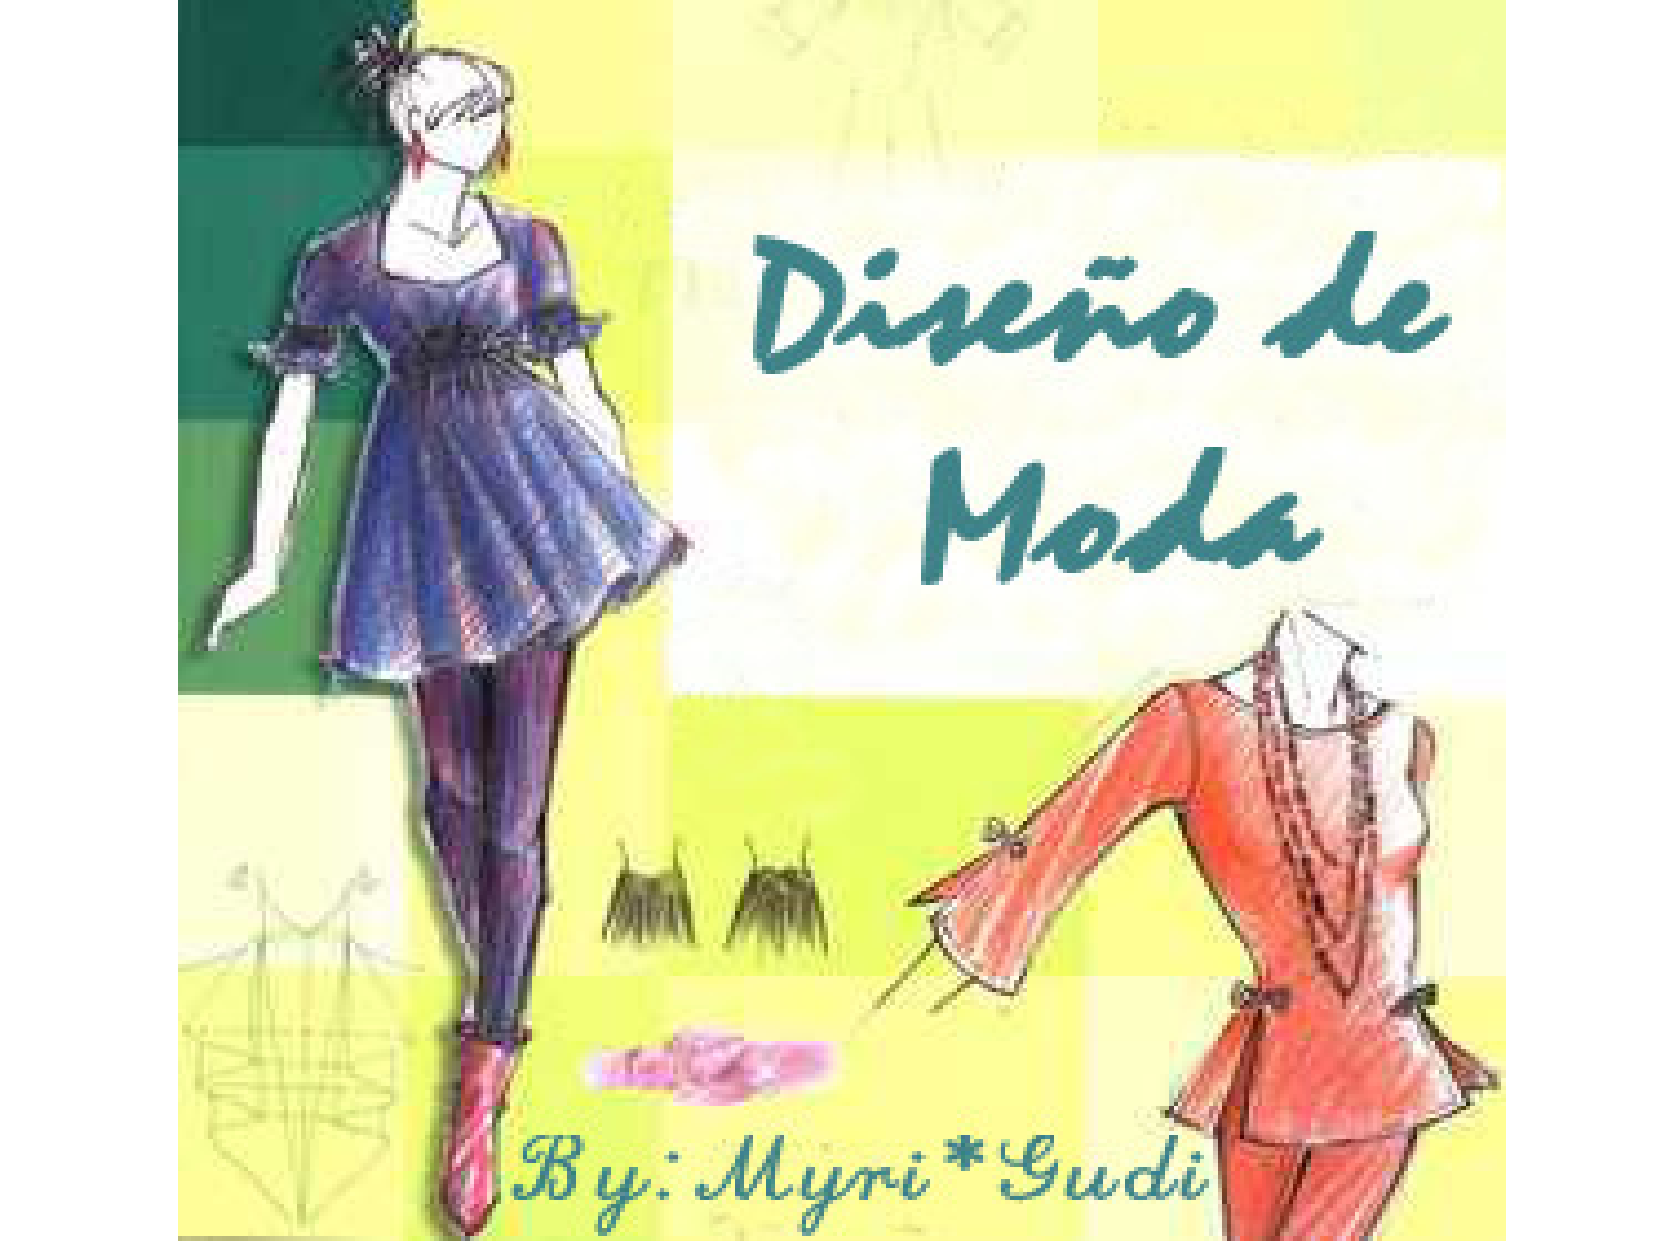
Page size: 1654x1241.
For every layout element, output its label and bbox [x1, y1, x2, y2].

picture [178, 0, 1506, 1241]
